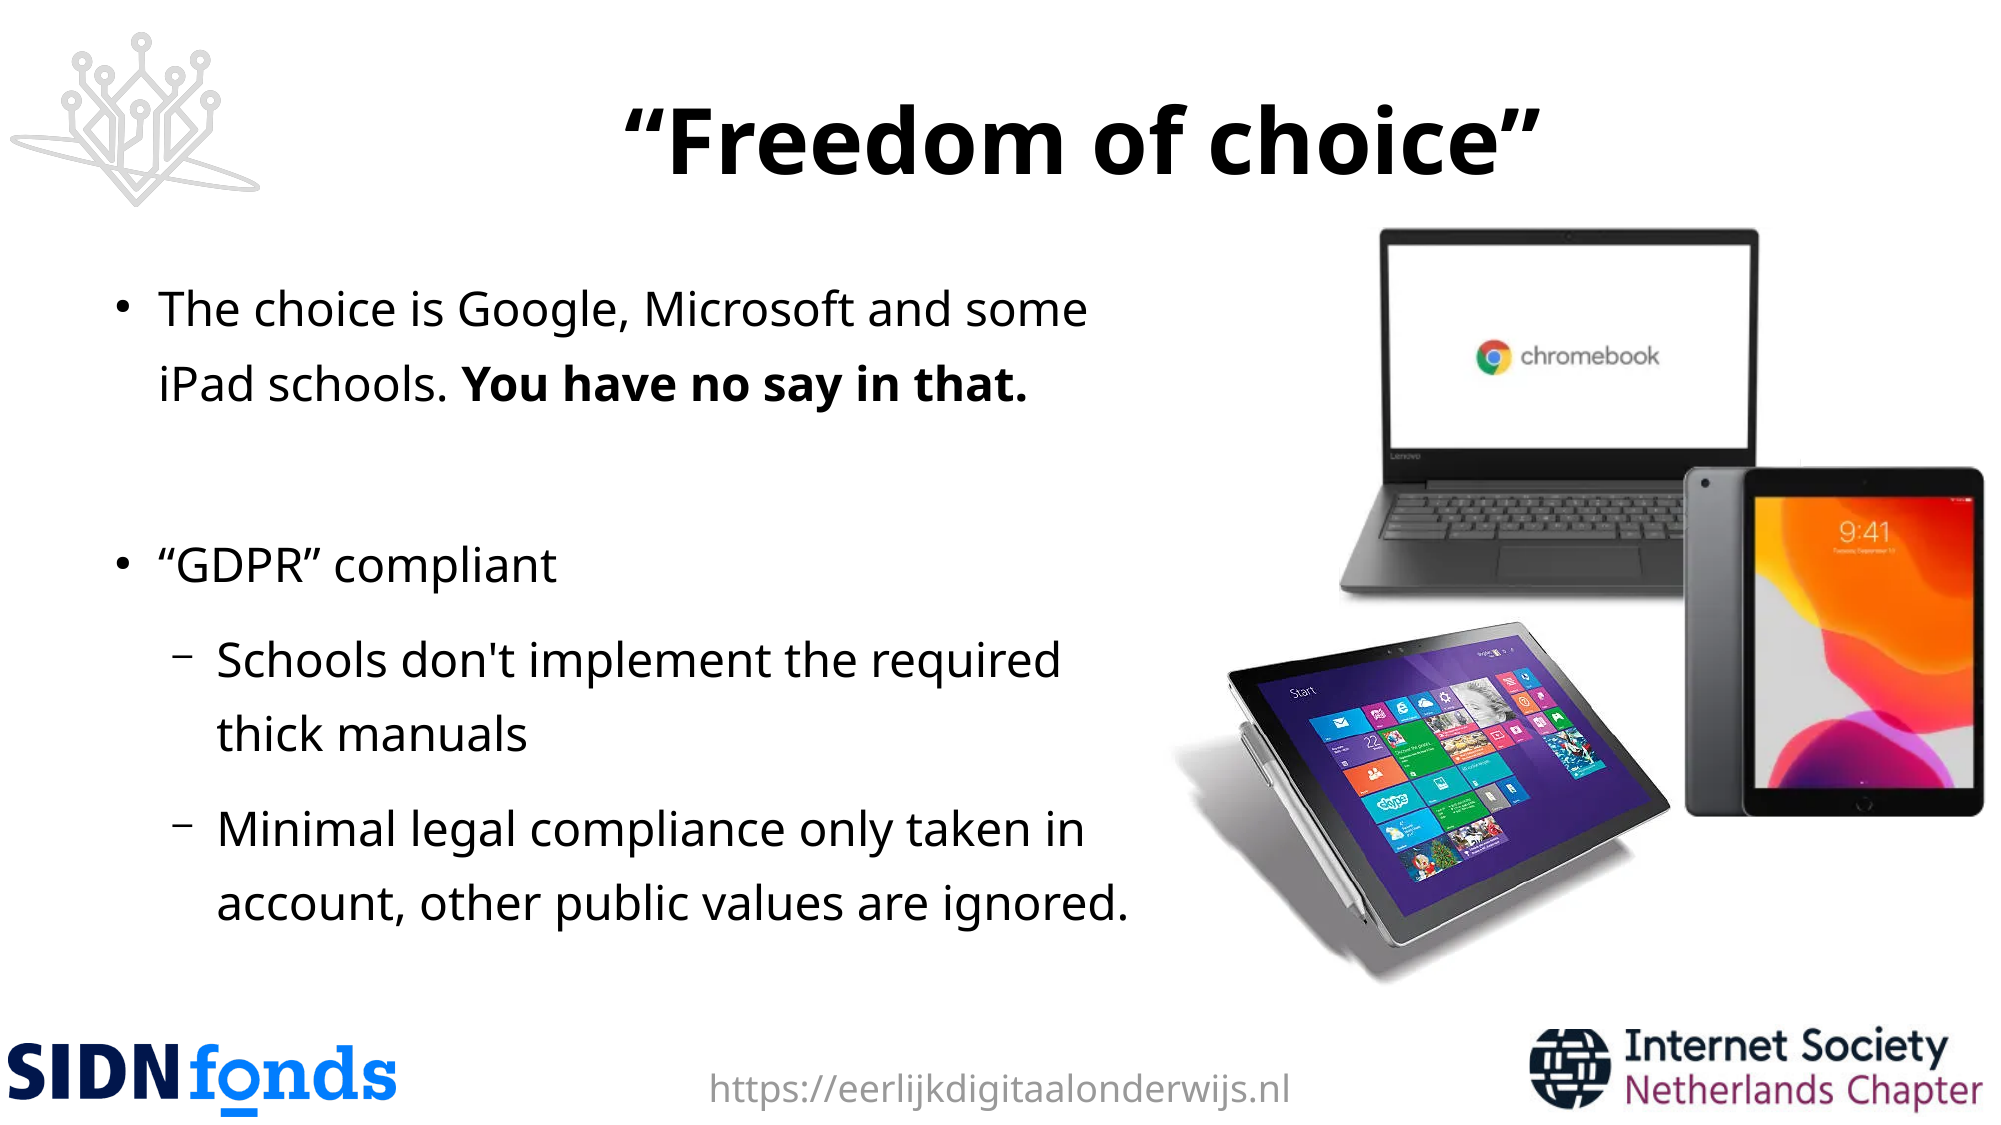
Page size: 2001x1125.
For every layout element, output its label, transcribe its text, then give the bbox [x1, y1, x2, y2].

list The choice is Google, Microsoft and some iPad schools. You have no say in that. “GDPR” compliant Schools don't implement the required thick manuals Minimal legal compliance only taken in account, other public values are ignored. [99, 265, 1152, 945]
picture [1139, 147, 2000, 1117]
picture [8, 1043, 396, 1117]
title “Freedom of choice” [265, 44, 1900, 233]
